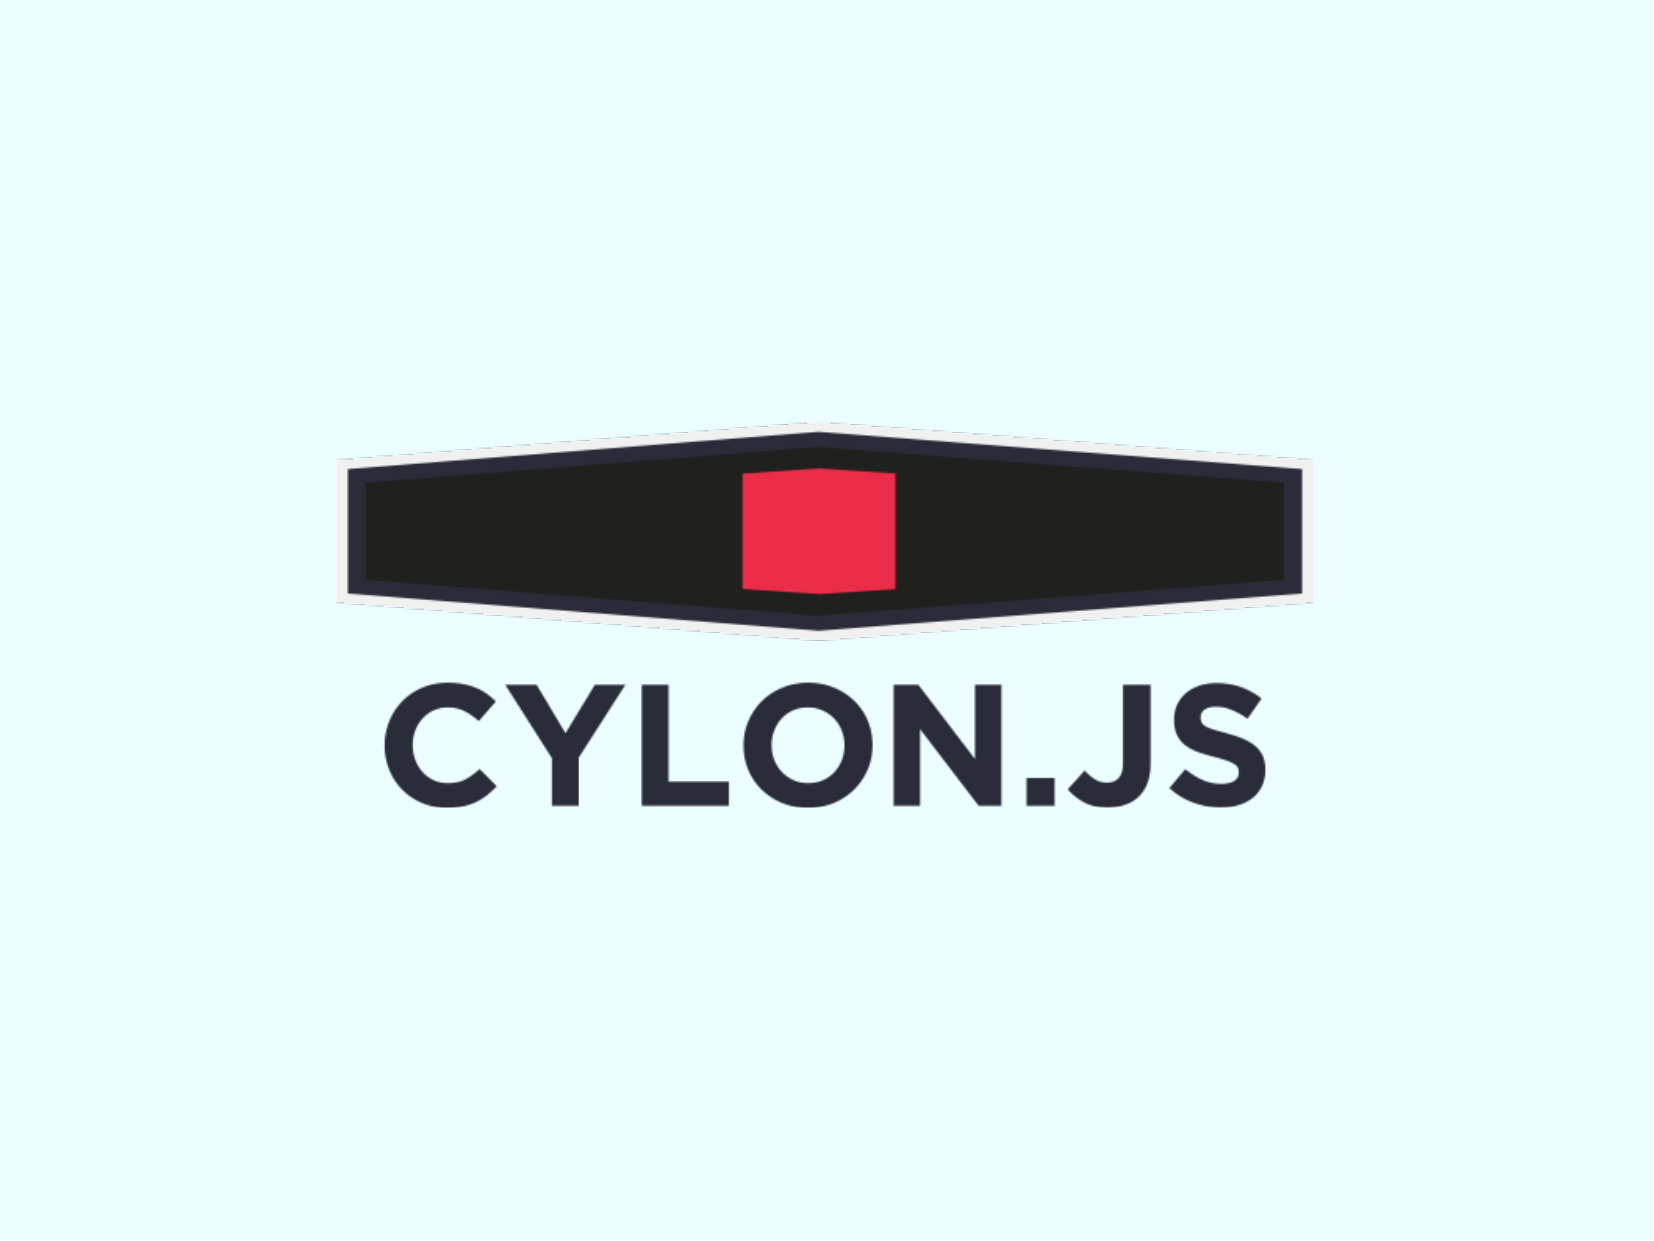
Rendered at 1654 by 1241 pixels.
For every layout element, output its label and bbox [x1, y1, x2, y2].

text_box [79, 80, 1568, 1156]
picture [199, 367, 1450, 855]
